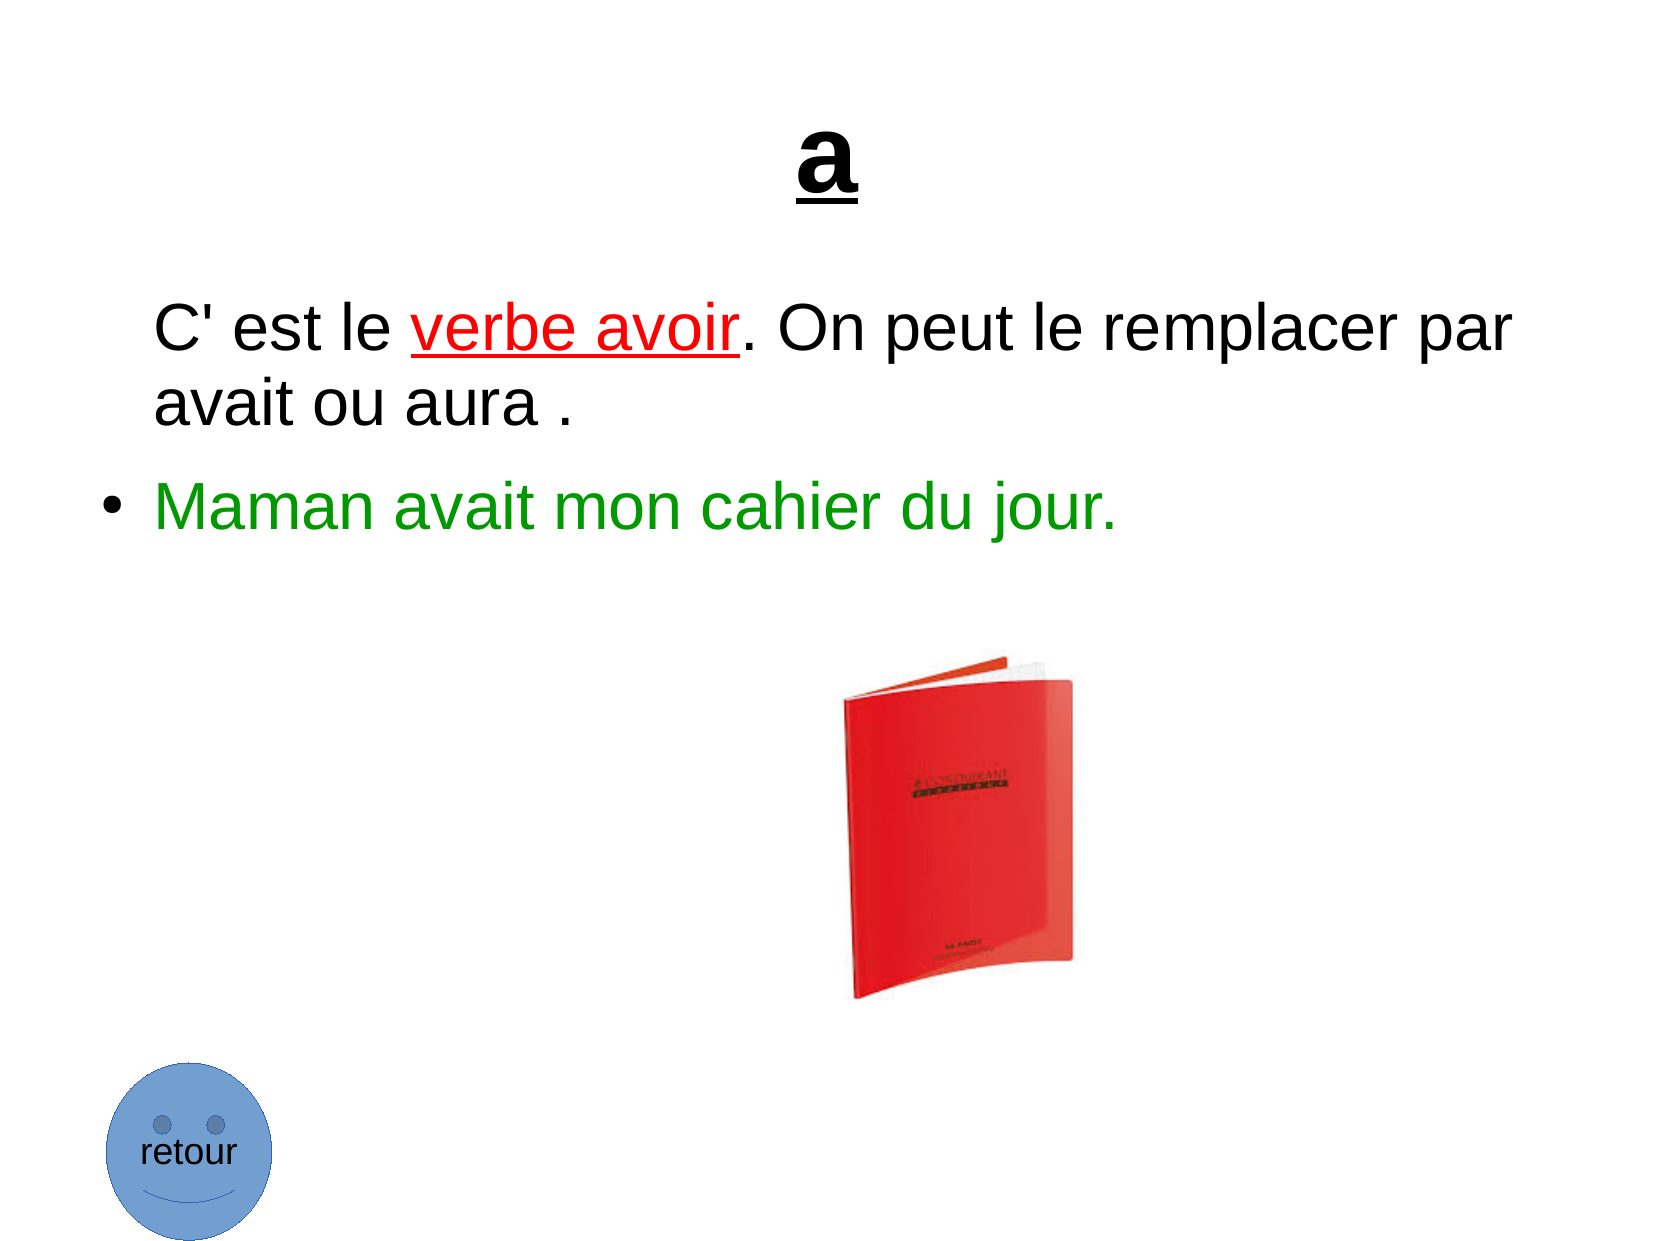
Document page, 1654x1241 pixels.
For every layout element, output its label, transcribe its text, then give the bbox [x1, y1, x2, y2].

text_box retour [106, 1062, 272, 1241]
picture [782, 649, 1134, 1002]
title a [82, 49, 1571, 257]
list C' est le verbe avoir. On peut le remplacer par avait ou aura . Maman avait mon cahier du jour. [82, 290, 1571, 1010]
